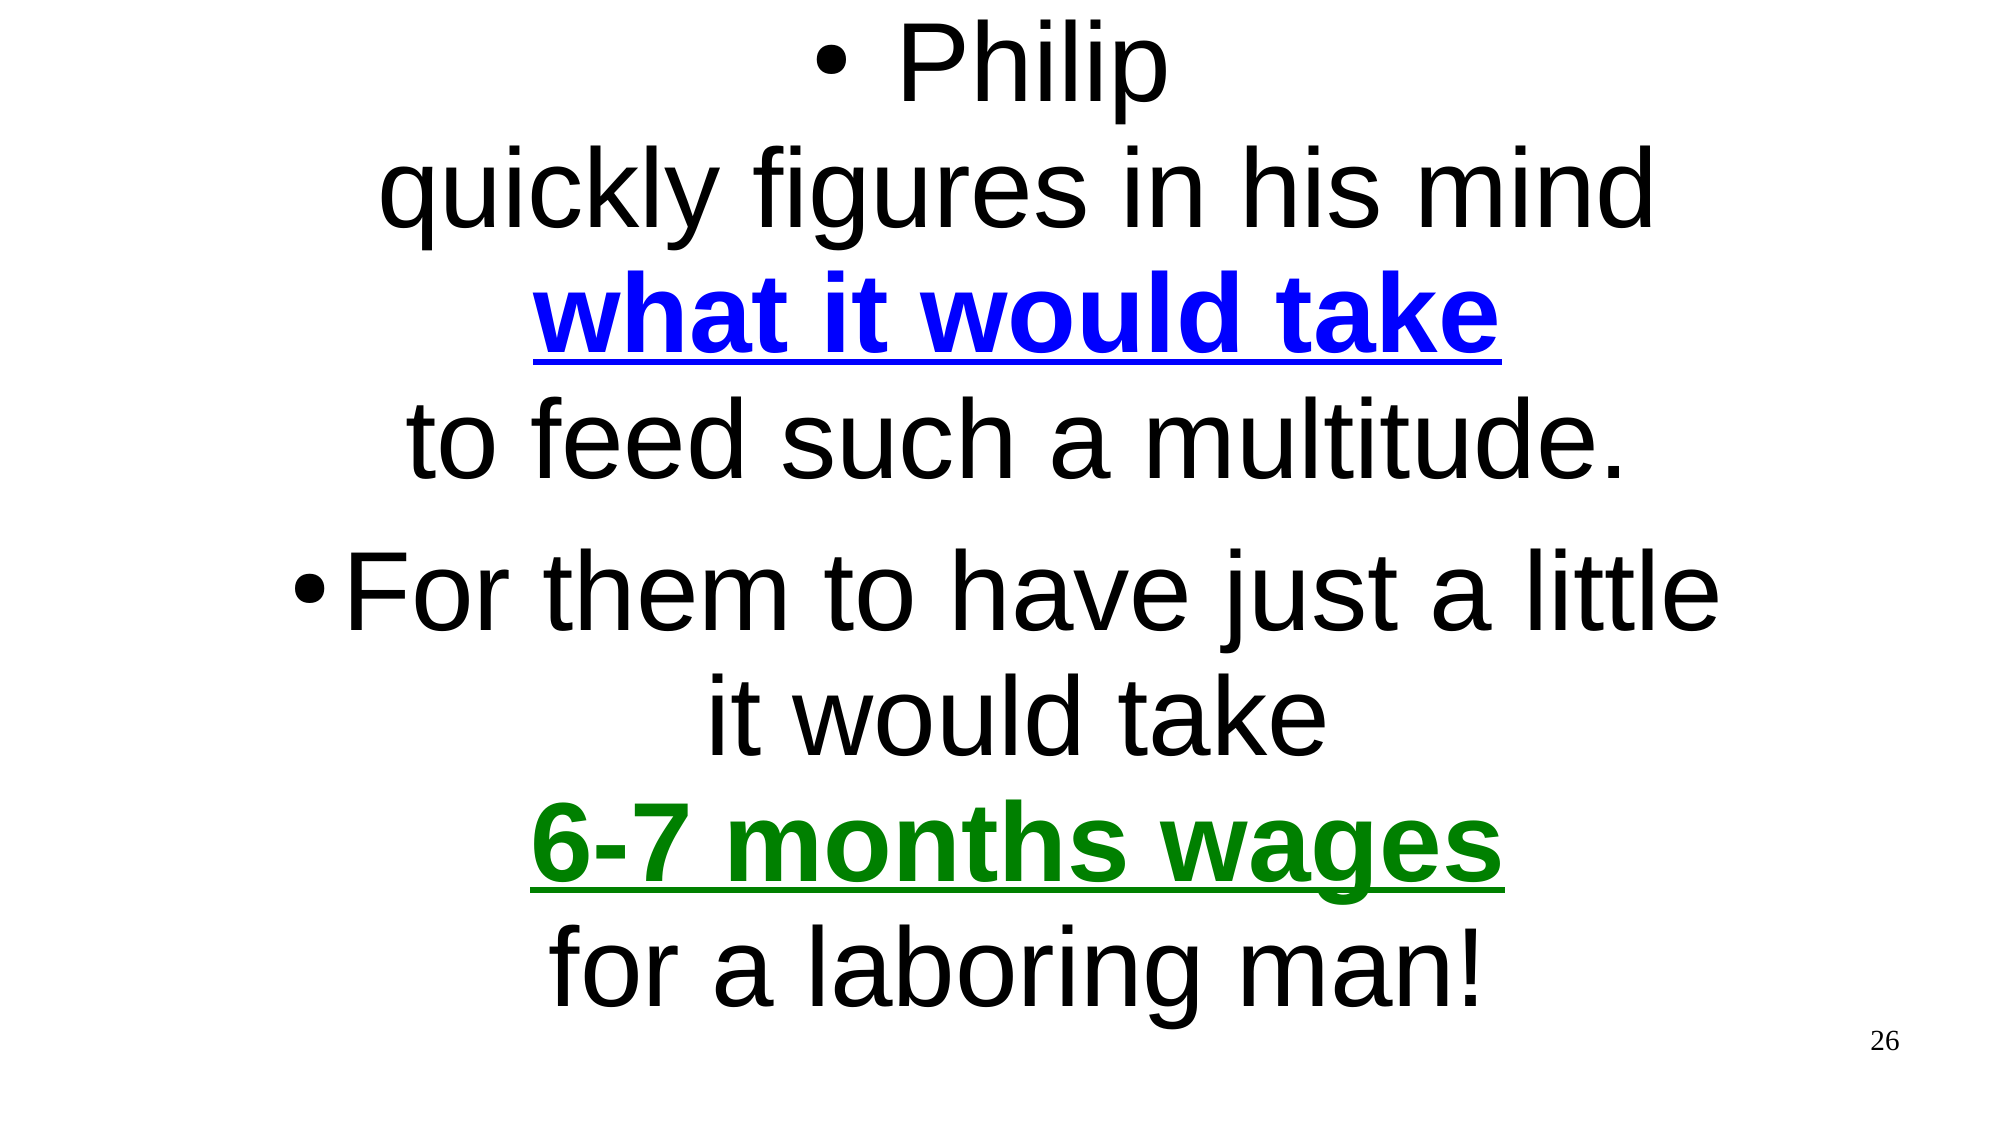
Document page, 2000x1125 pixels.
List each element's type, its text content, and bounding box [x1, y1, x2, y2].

list Philip quickly figures in his mind what it would take to feed such a multitude. For them to have just a little it would take 6-7 months wages for a laboring man! [0, 0, 1996, 1123]
